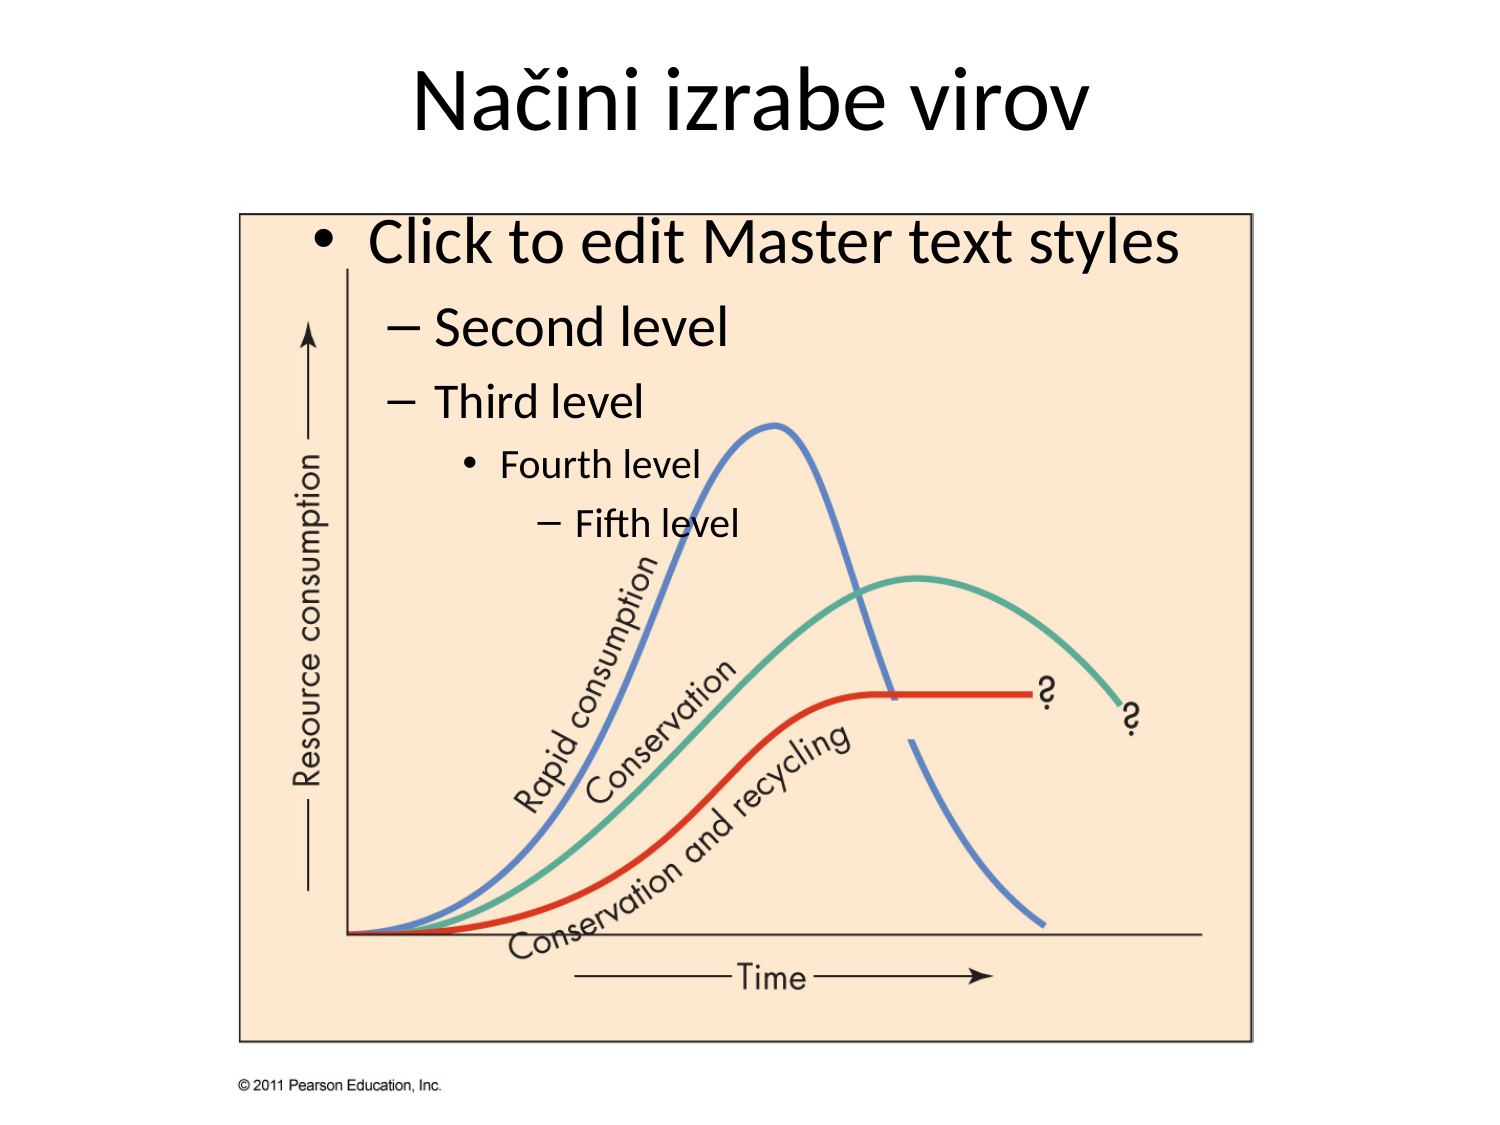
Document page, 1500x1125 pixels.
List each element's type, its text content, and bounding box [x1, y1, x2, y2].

title Načini izrabe virov [76, 0, 1427, 188]
picture [218, 189, 1276, 1125]
